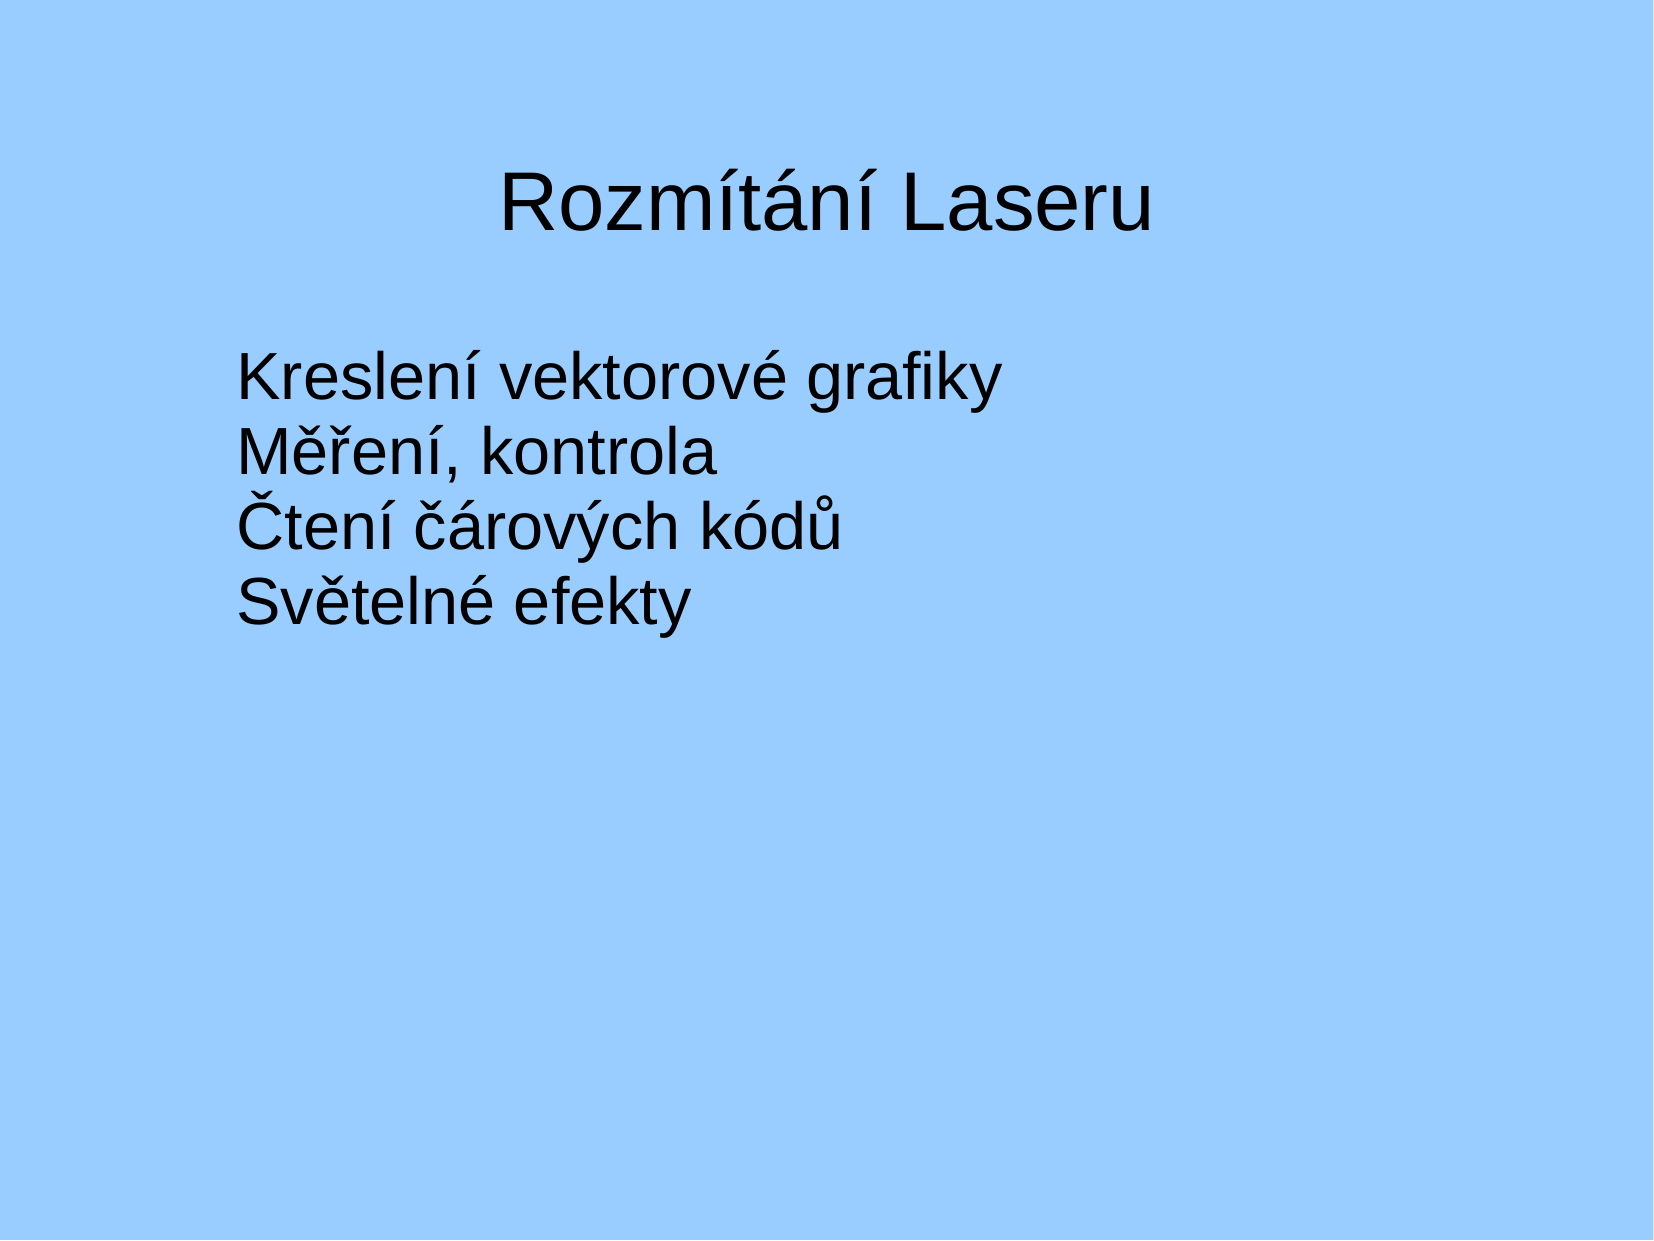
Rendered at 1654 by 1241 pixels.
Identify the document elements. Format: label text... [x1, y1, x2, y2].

text_box Kreslení vektorové grafiky Měření, kontrola Čtení čárových kódů Světelné efekty [88, 332, 1152, 680]
text_box Rozmítání Laseru [206, 147, 1447, 266]
